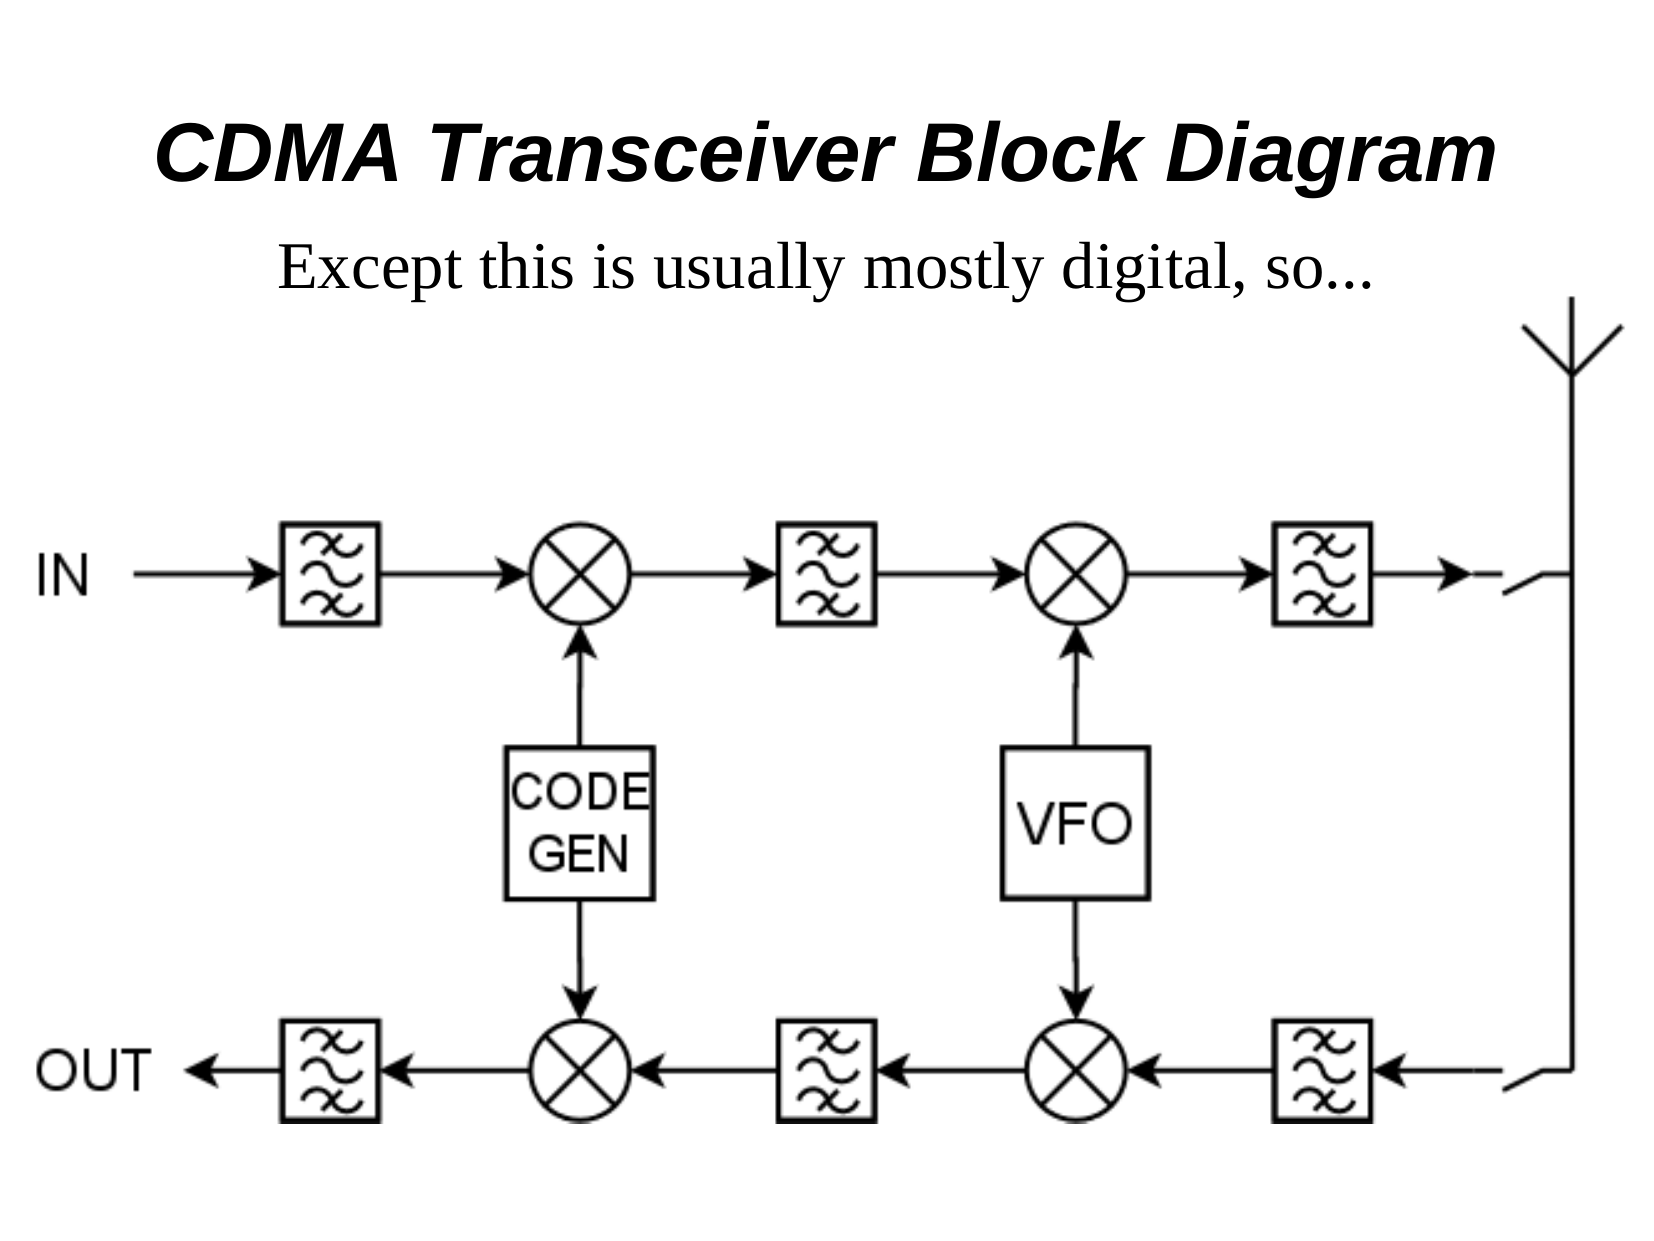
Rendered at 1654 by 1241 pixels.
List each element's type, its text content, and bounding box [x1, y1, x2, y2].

text_box Except this is usually mostly digital, so... [82, 206, 1572, 325]
picture [35, 295, 1630, 1124]
title CDMA Transceiver Block Diagram [82, 49, 1571, 206]
